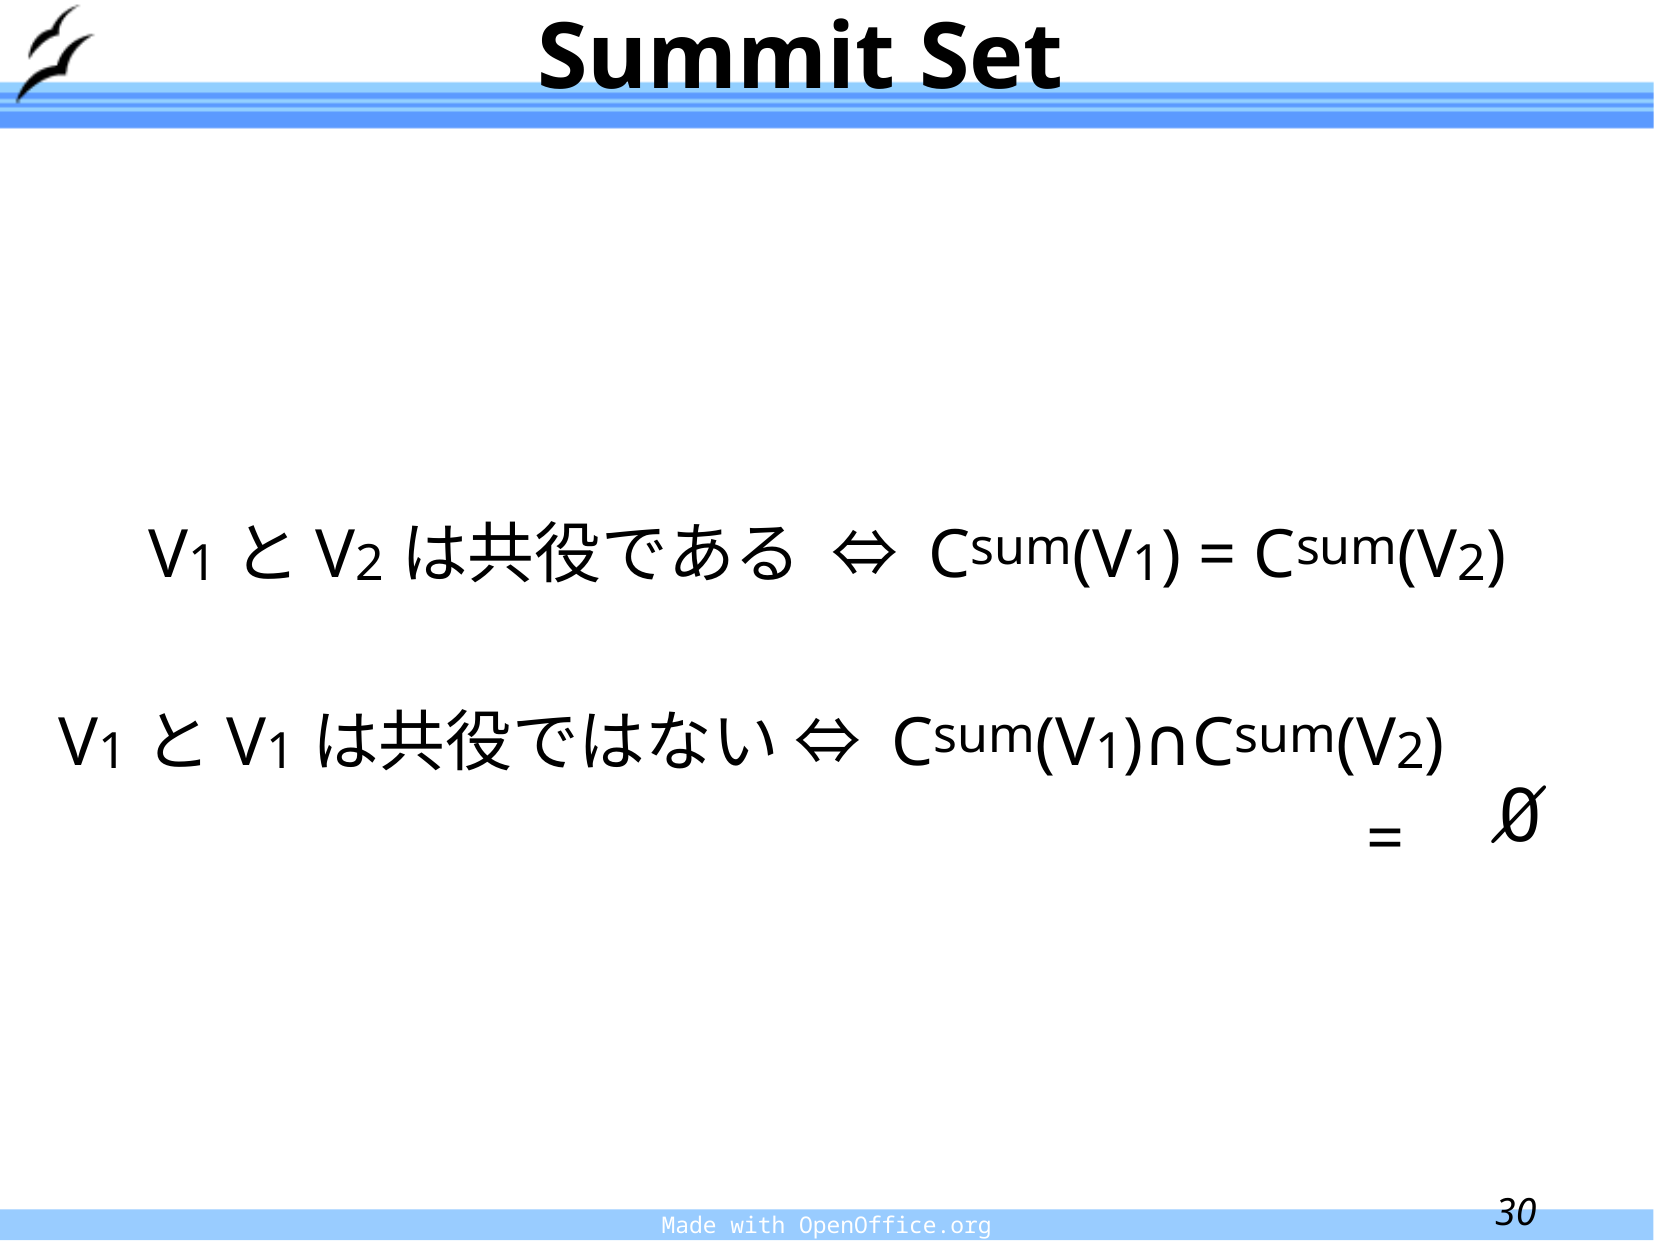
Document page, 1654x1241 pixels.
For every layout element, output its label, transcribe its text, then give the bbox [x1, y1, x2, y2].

subtitle V1 と V2 は共役である ⇔ Csum(V1) = Csum(V2) V1 と V1 は共役ではない ⇔ Csum(V1)∩Csum(V2) = [55, 194, 1600, 1187]
picture [0, 0, 1654, 133]
chart [1480, 774, 1559, 858]
title Summit Set [94, 3, 1507, 103]
